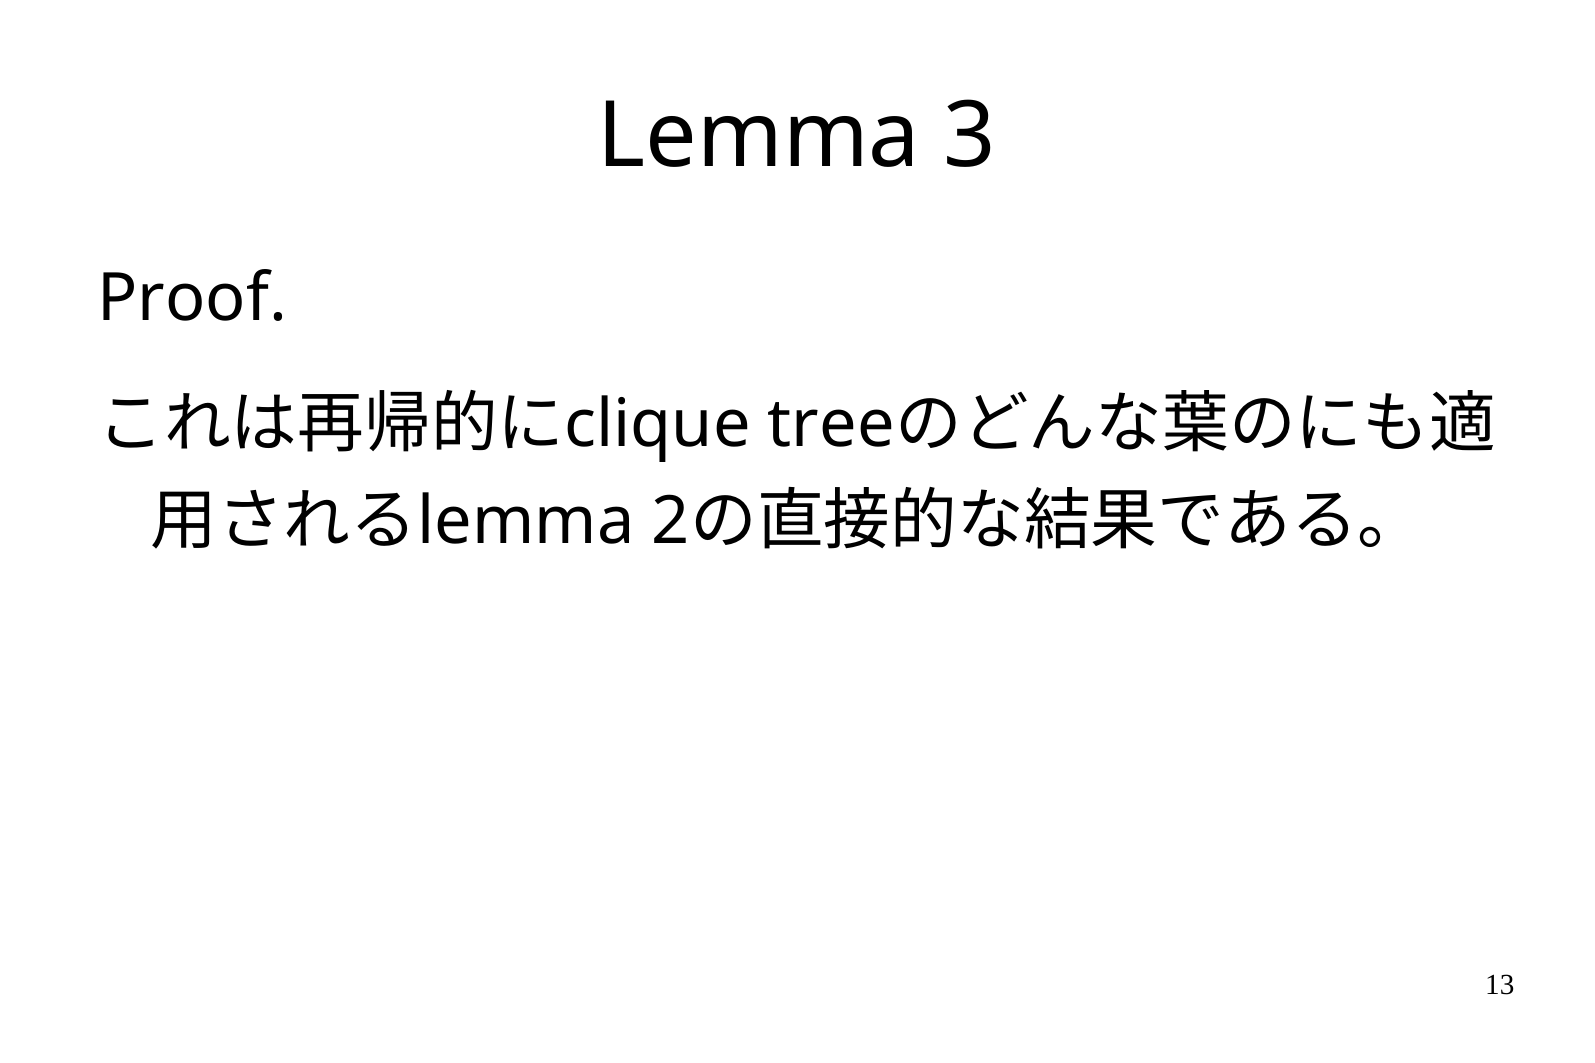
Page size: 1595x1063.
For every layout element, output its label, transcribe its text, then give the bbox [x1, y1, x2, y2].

title Lemma 3 [79, 42, 1515, 220]
list Proof. これは再帰的にclique treeのどんな葉のにも適用されるlemma 2の直接的な結果である。 [79, 248, 1515, 951]
